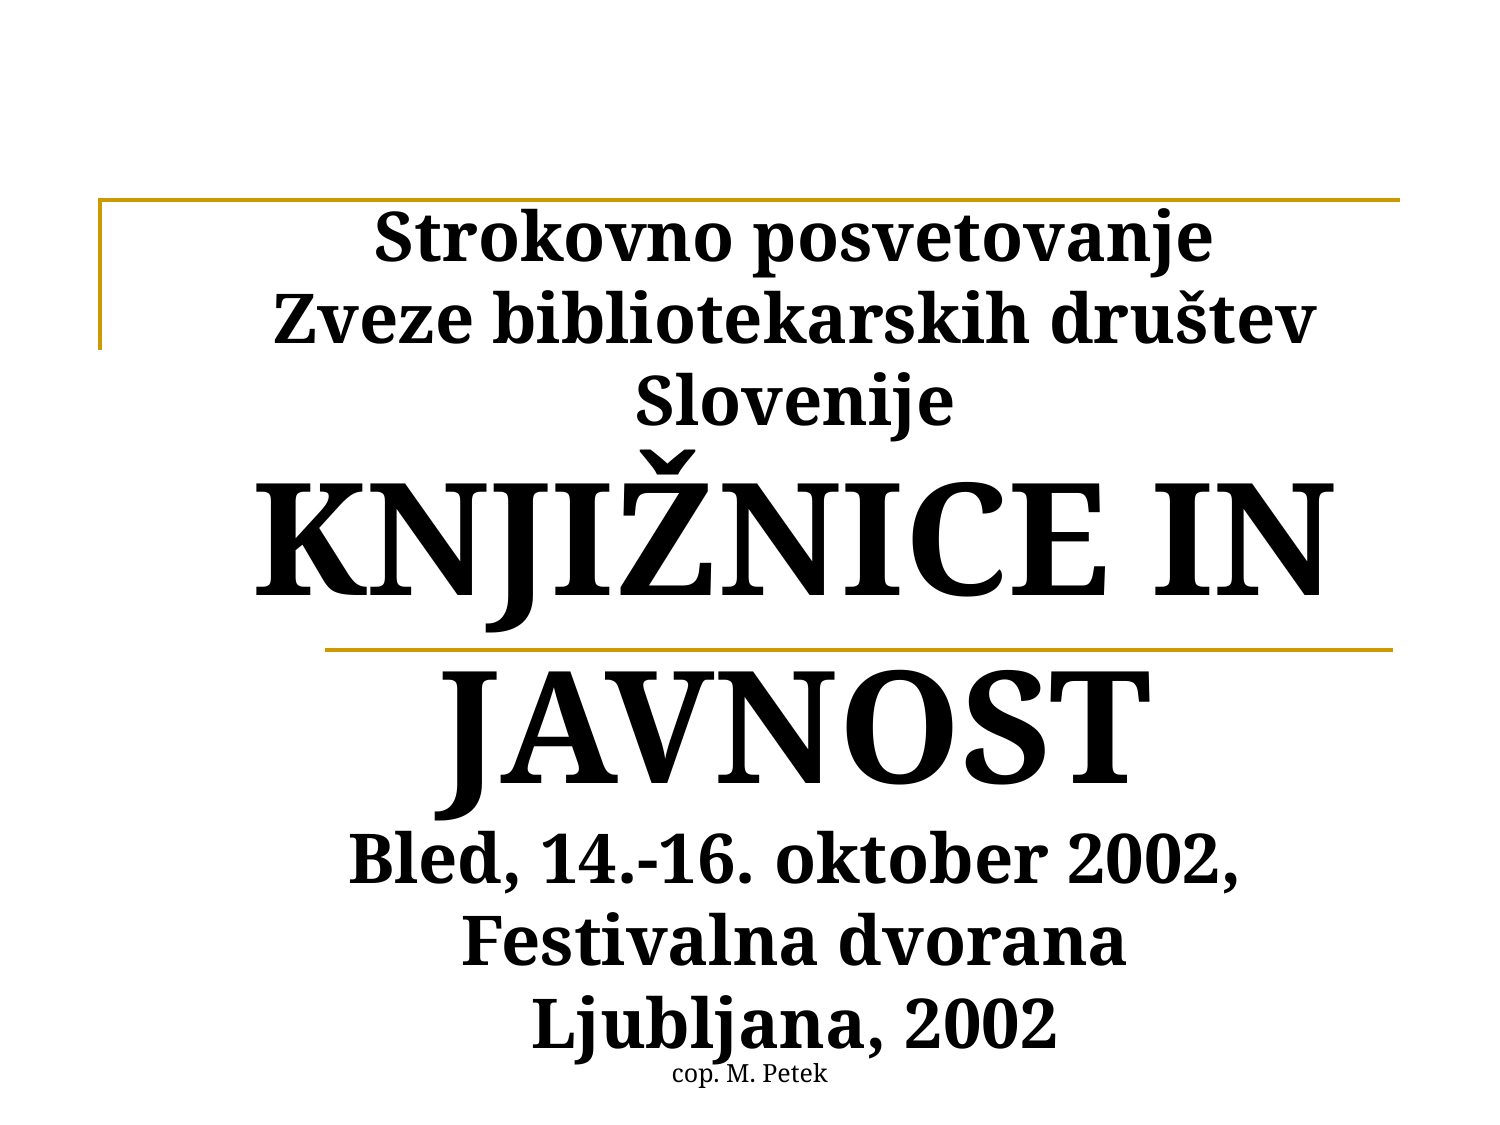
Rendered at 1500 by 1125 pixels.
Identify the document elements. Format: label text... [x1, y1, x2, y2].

title Strokovno posvetovanje Zveze bibliotekarskih društev Slovenije KNJIŽNICE IN JAVNOST Bled, 14.-16. oktober 2002, Festivalna dvorana Ljubljana, 2002 [157, 184, 1433, 1083]
